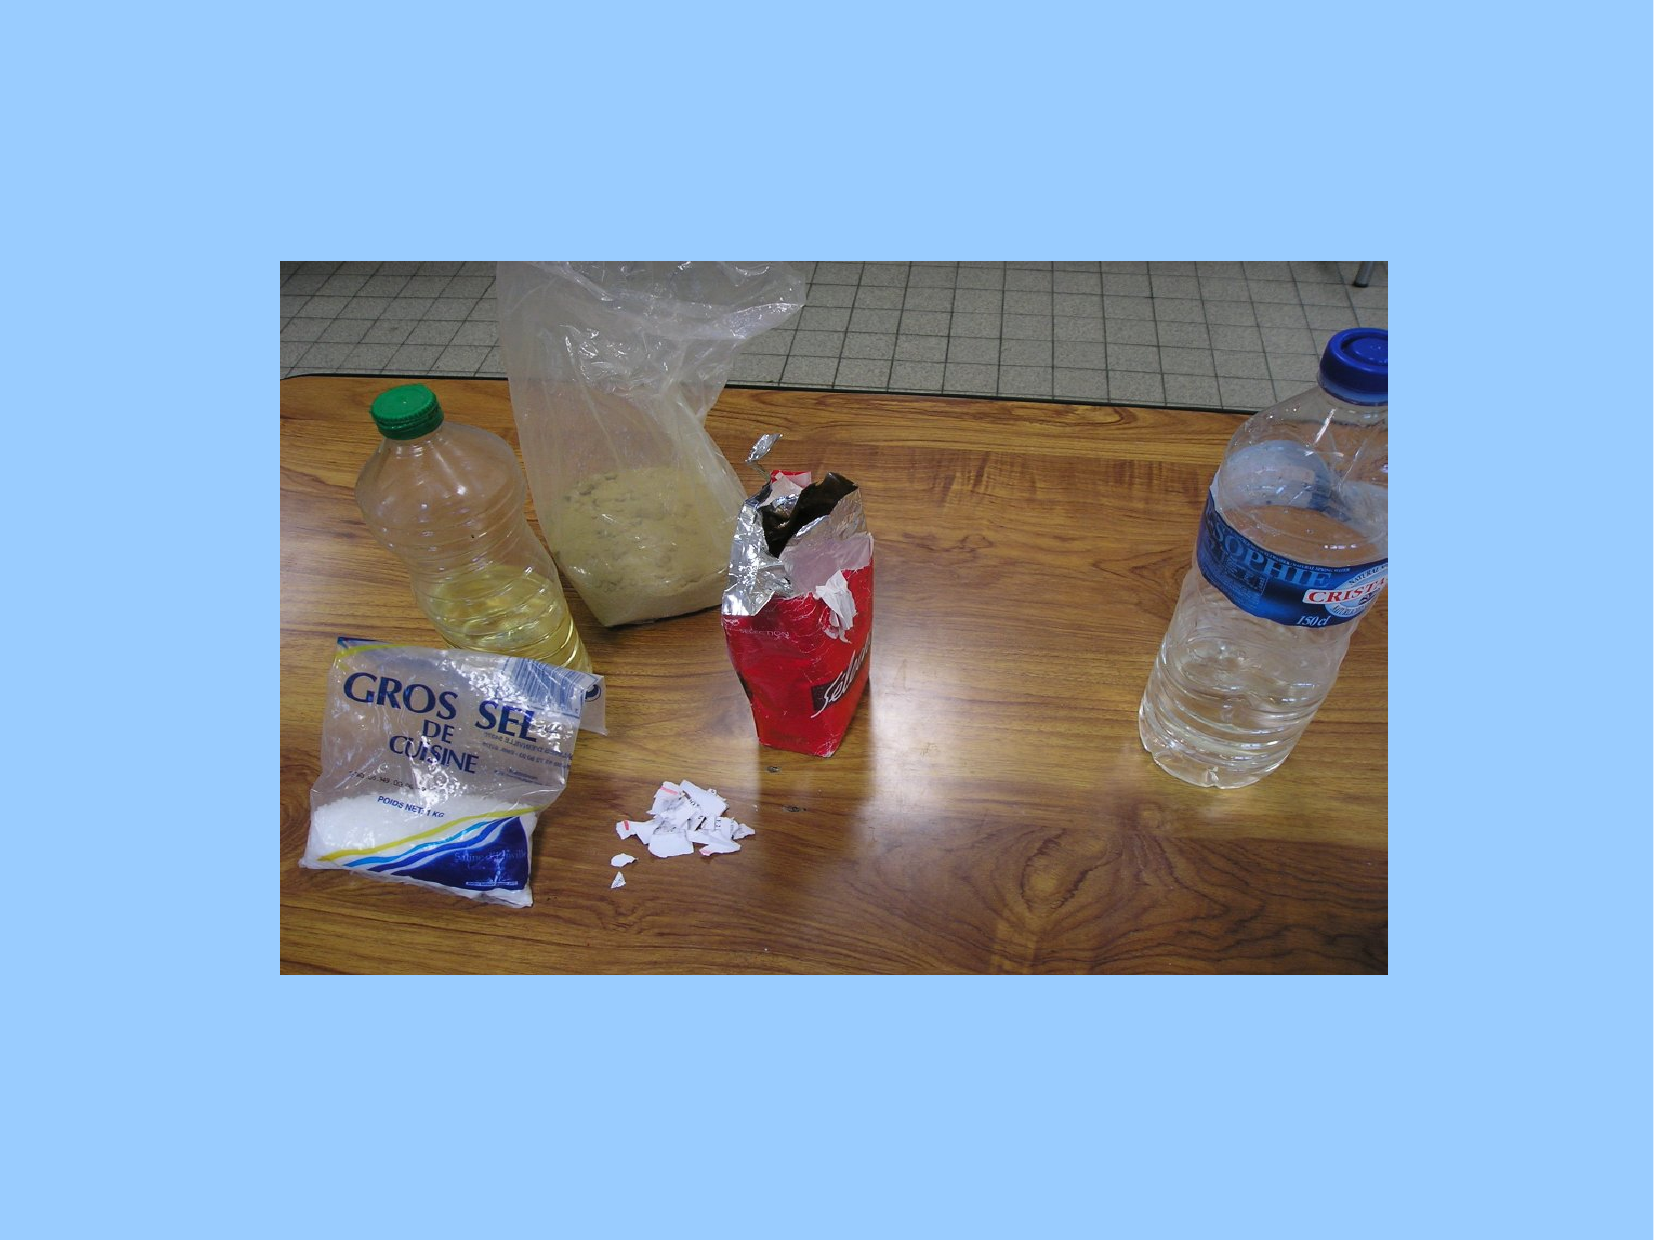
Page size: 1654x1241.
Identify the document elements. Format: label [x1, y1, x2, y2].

picture [280, 261, 1388, 975]
